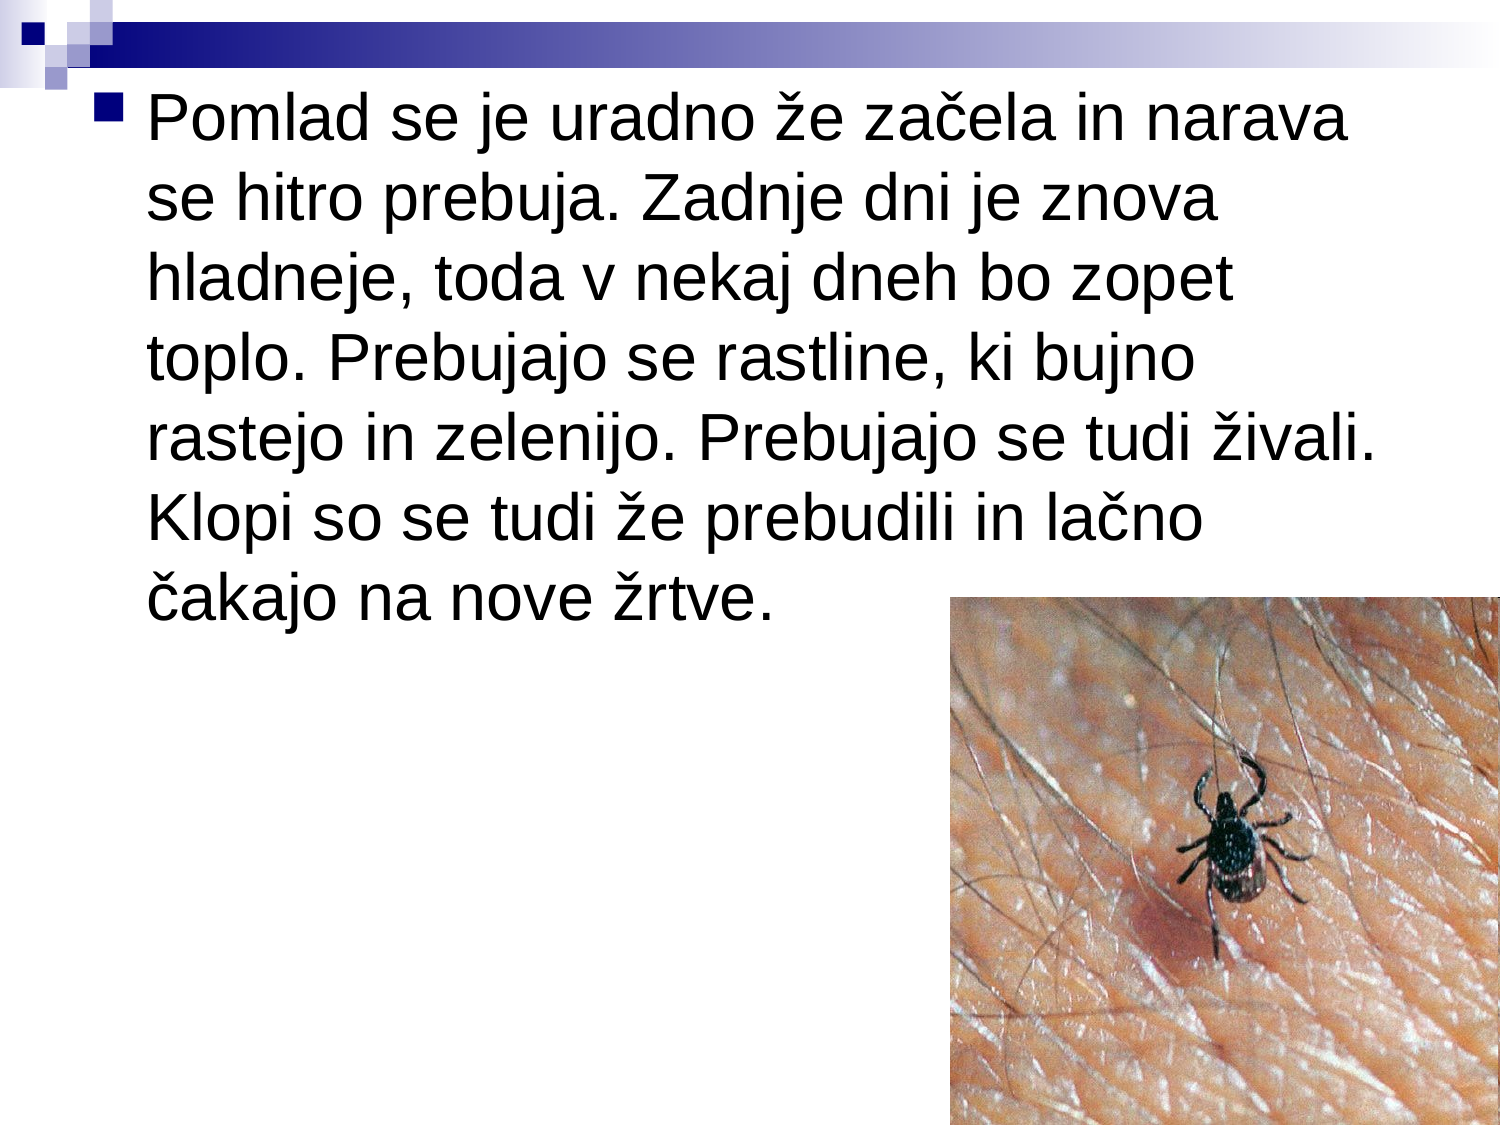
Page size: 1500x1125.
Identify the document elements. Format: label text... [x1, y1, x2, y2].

list Pomlad se je uradno že začela in narava se hitro prebuja. Zadnje dni je znova hladneje, toda v nekaj dneh bo zopet toplo. Prebujajo se rastline, ki bujno rastejo in zelenijo. Prebujajo se tudi živali. Klopi so se tudi že prebudili in lačno čakajo na nove žrtve. [75, 66, 1425, 1005]
picture [950, 597, 1500, 1125]
